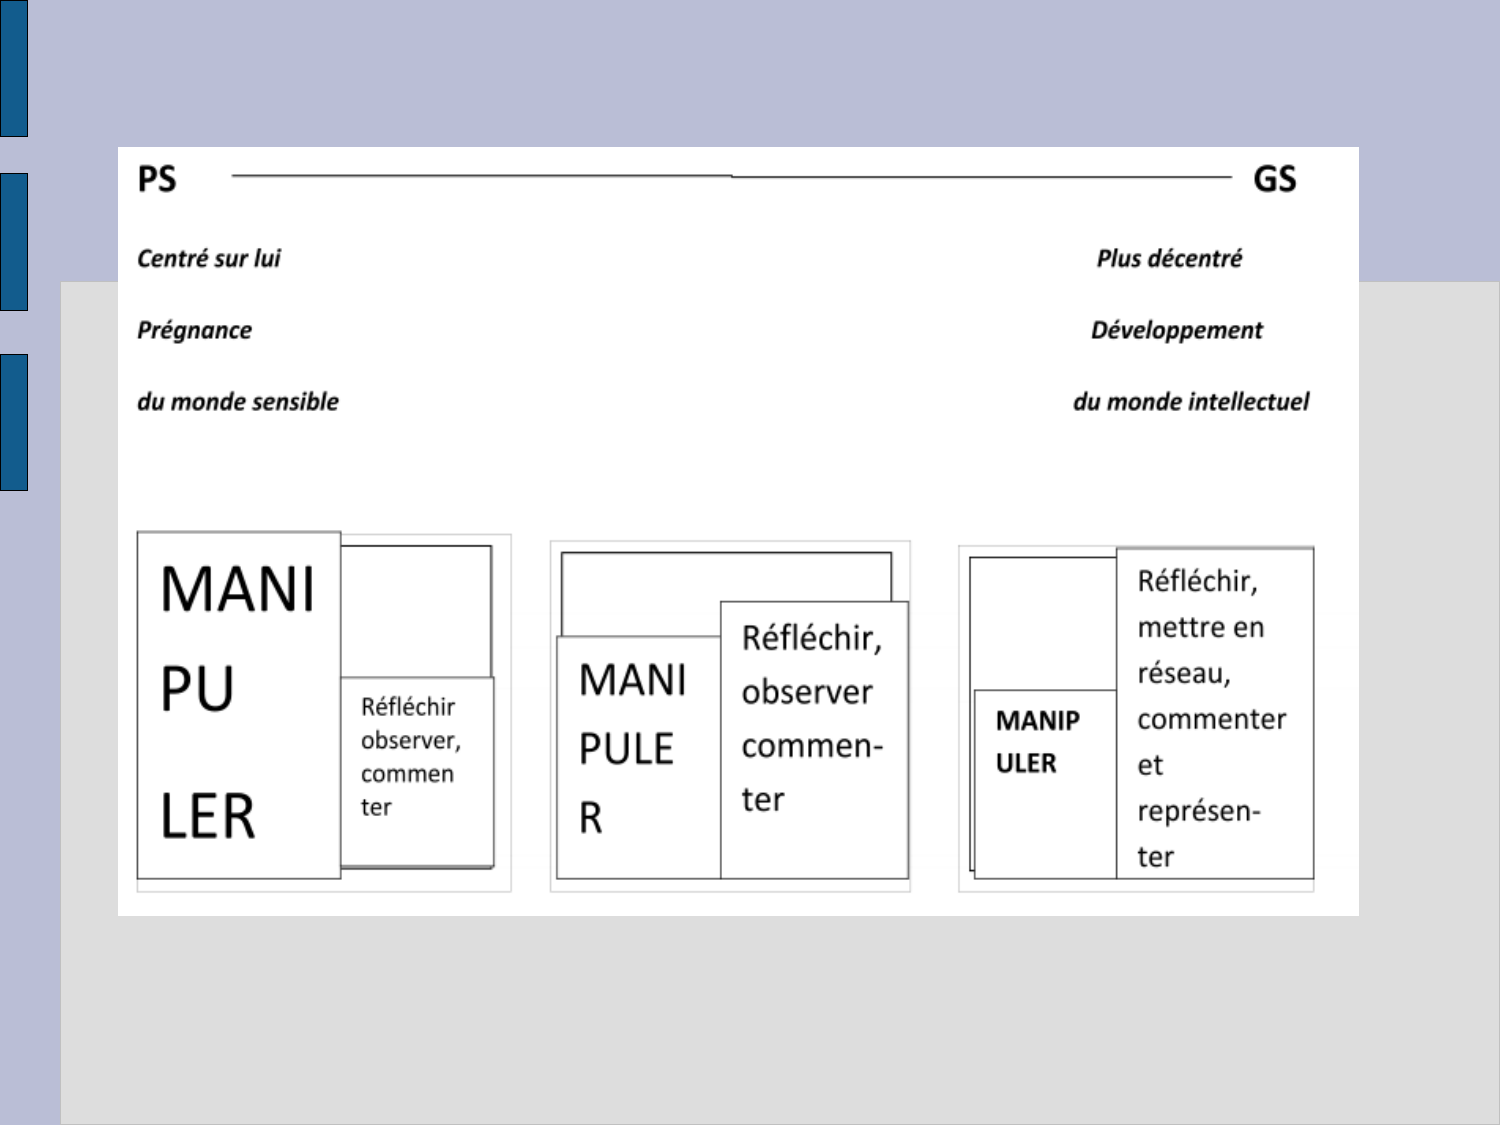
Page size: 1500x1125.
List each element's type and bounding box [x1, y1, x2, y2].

picture [118, 147, 1359, 916]
